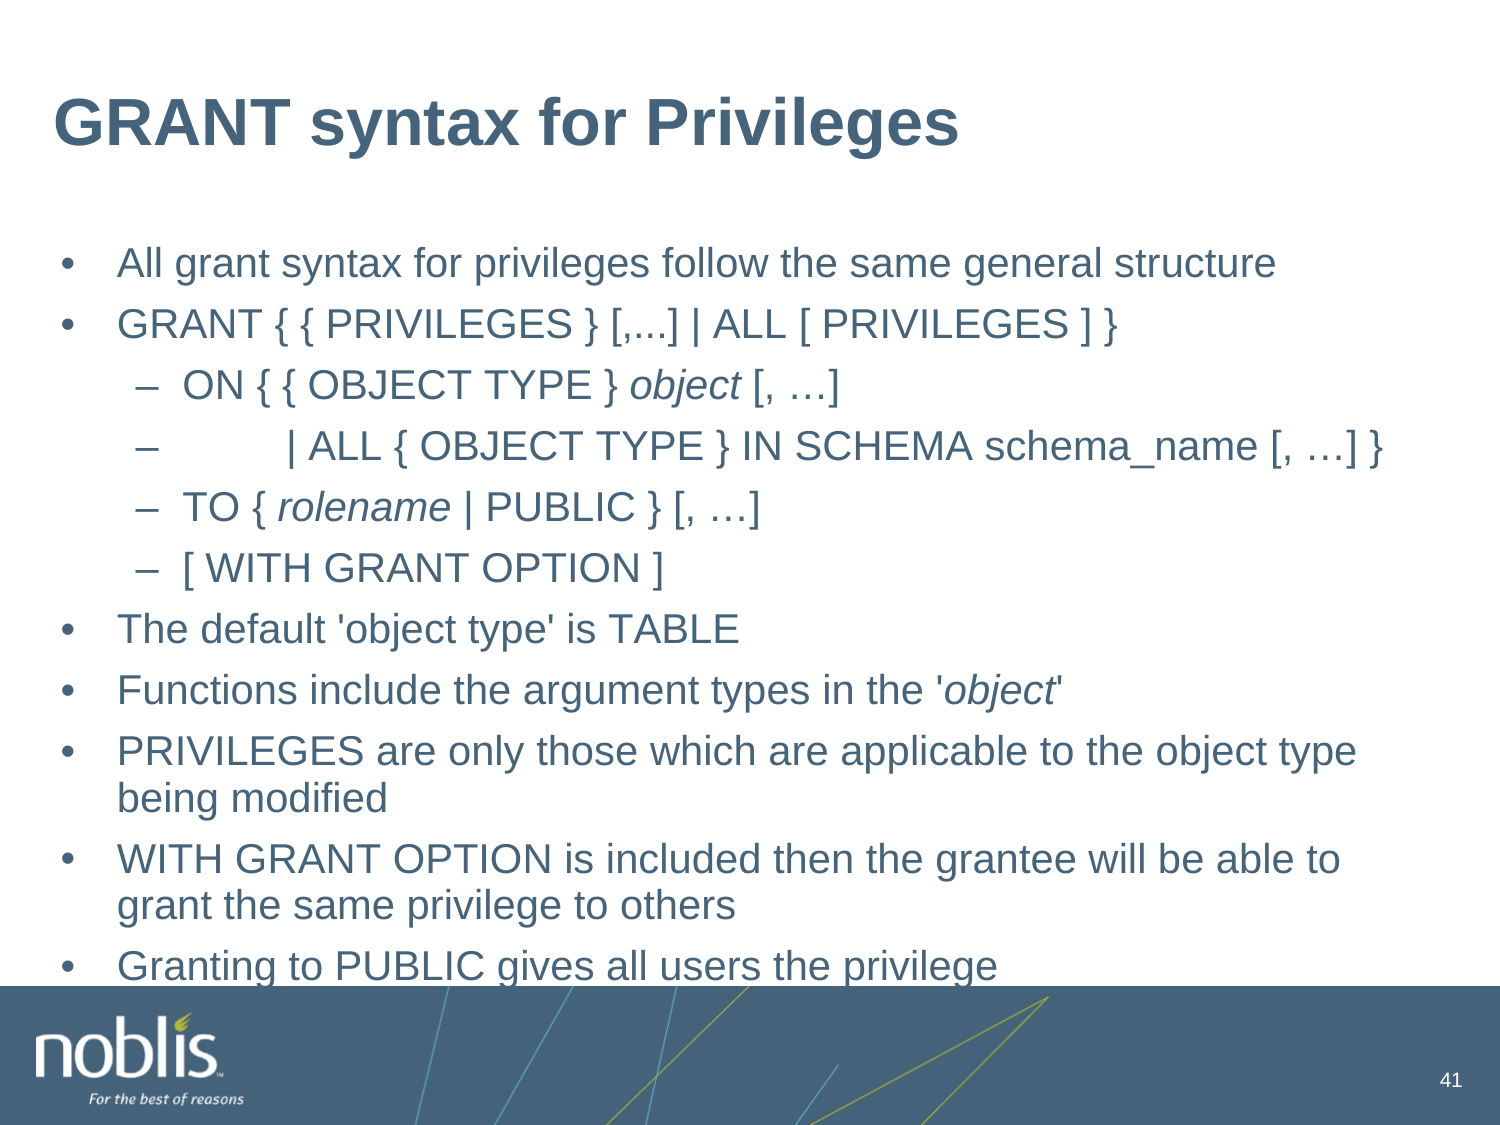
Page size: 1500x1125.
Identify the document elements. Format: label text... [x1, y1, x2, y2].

list All grant syntax for privileges follow the same general structure GRANT { { PRIVILEGES } [,...] | ALL [ PRIVILEGES ] } ON { { OBJECT TYPE } object [, …] | ALL { OBJECT TYPE } IN SCHEMA schema_name [, …] } TO { rolename | PUBLIC } [, …] [ WITH GRANT OPTION ] The default 'object type' is TABLE Functions include the argument types in the 'object' PRIVILEGES are only those which are applicable to the object type being modified WITH GRANT OPTION is included then the grantee will be able to grant the same privilege to others Granting to PUBLIC gives all users the privilege [60, 239, 1437, 990]
picture [0, 986, 1500, 1125]
title GRANT syntax for Privileges [53, 38, 1438, 211]
